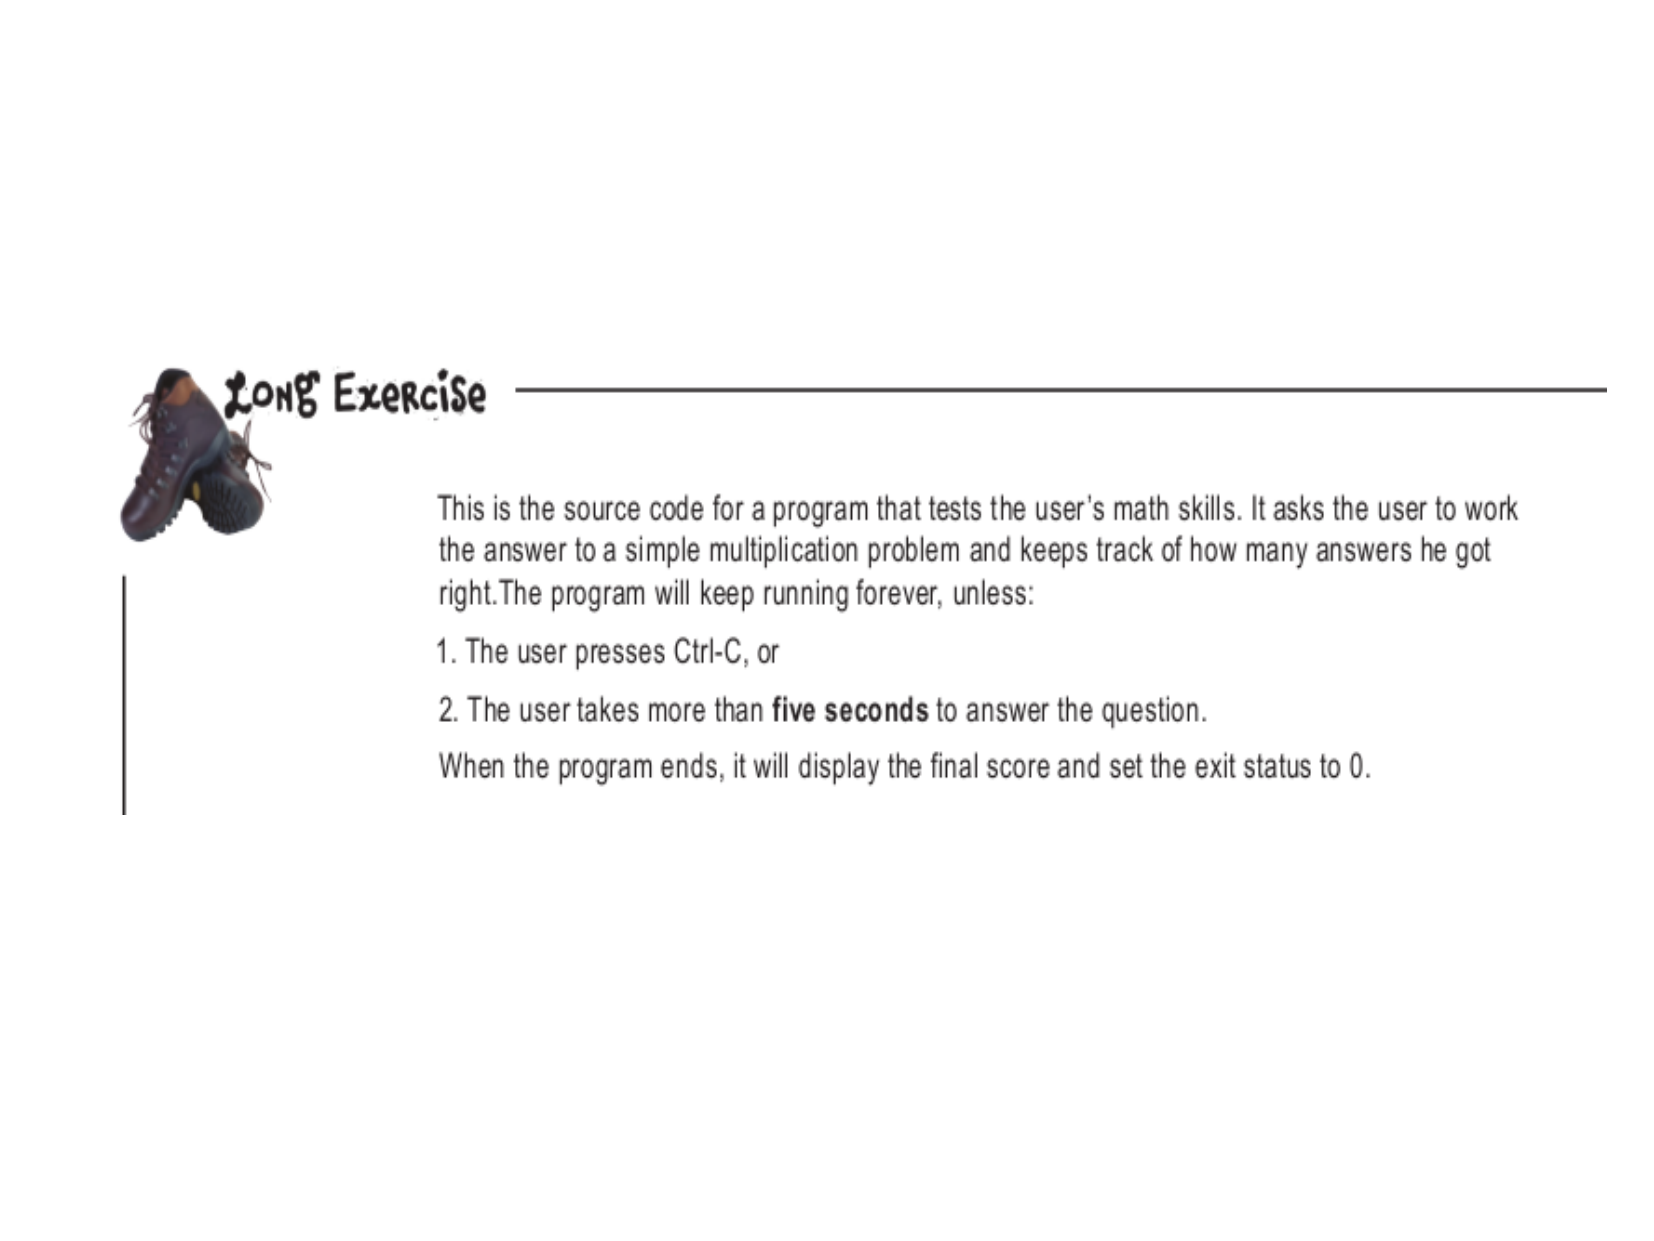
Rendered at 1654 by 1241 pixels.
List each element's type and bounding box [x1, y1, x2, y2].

picture [82, 330, 1607, 815]
